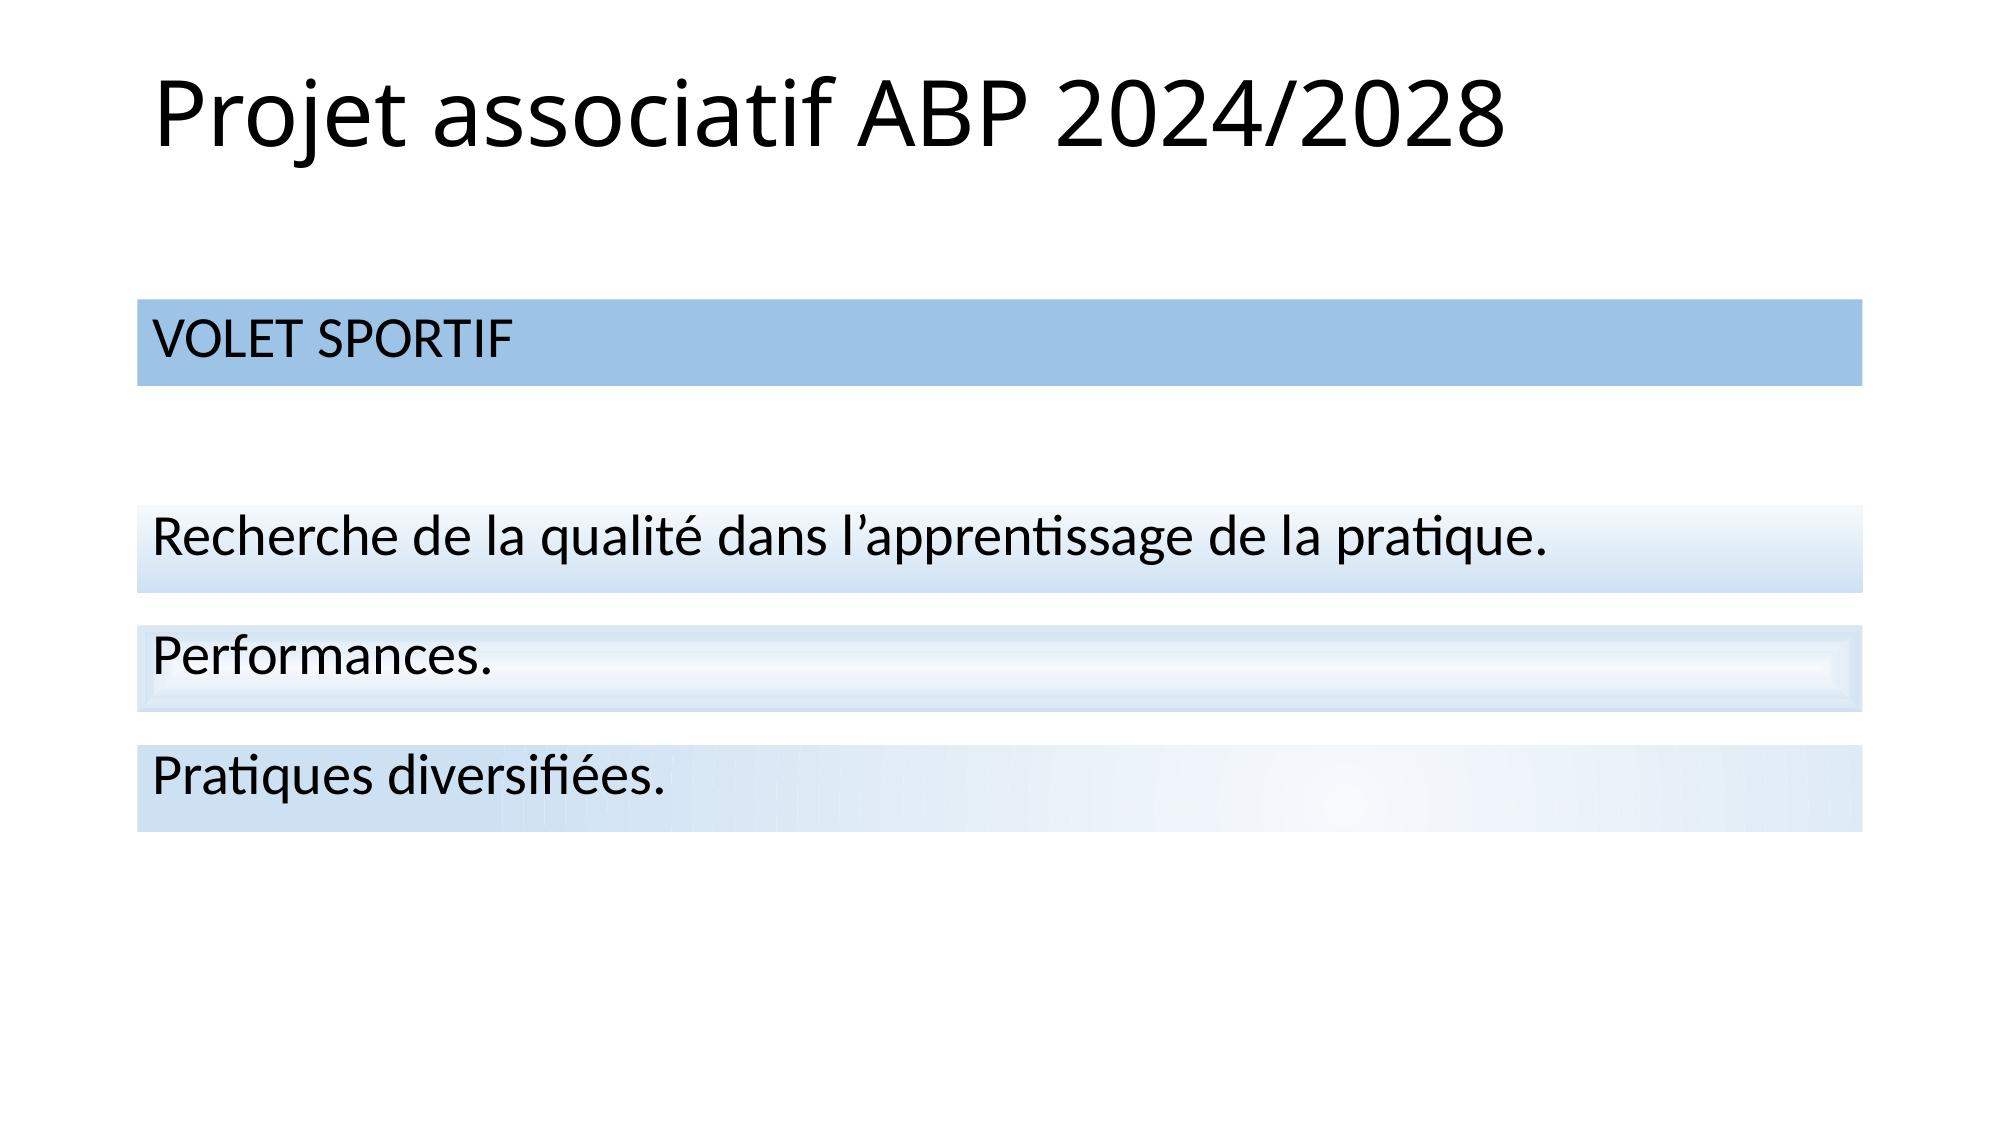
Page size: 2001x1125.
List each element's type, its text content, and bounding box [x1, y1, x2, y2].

title Projet associatif ABP 2024/2028 [137, 59, 1863, 278]
text_box Recherche de la qualité dans l’apprentissage de la pratique. [137, 505, 1863, 593]
text_box Pratiques diversifiées. [137, 745, 1863, 832]
list VOLET SPORTIF [137, 299, 1863, 386]
text_box Performances. [137, 625, 1863, 712]
